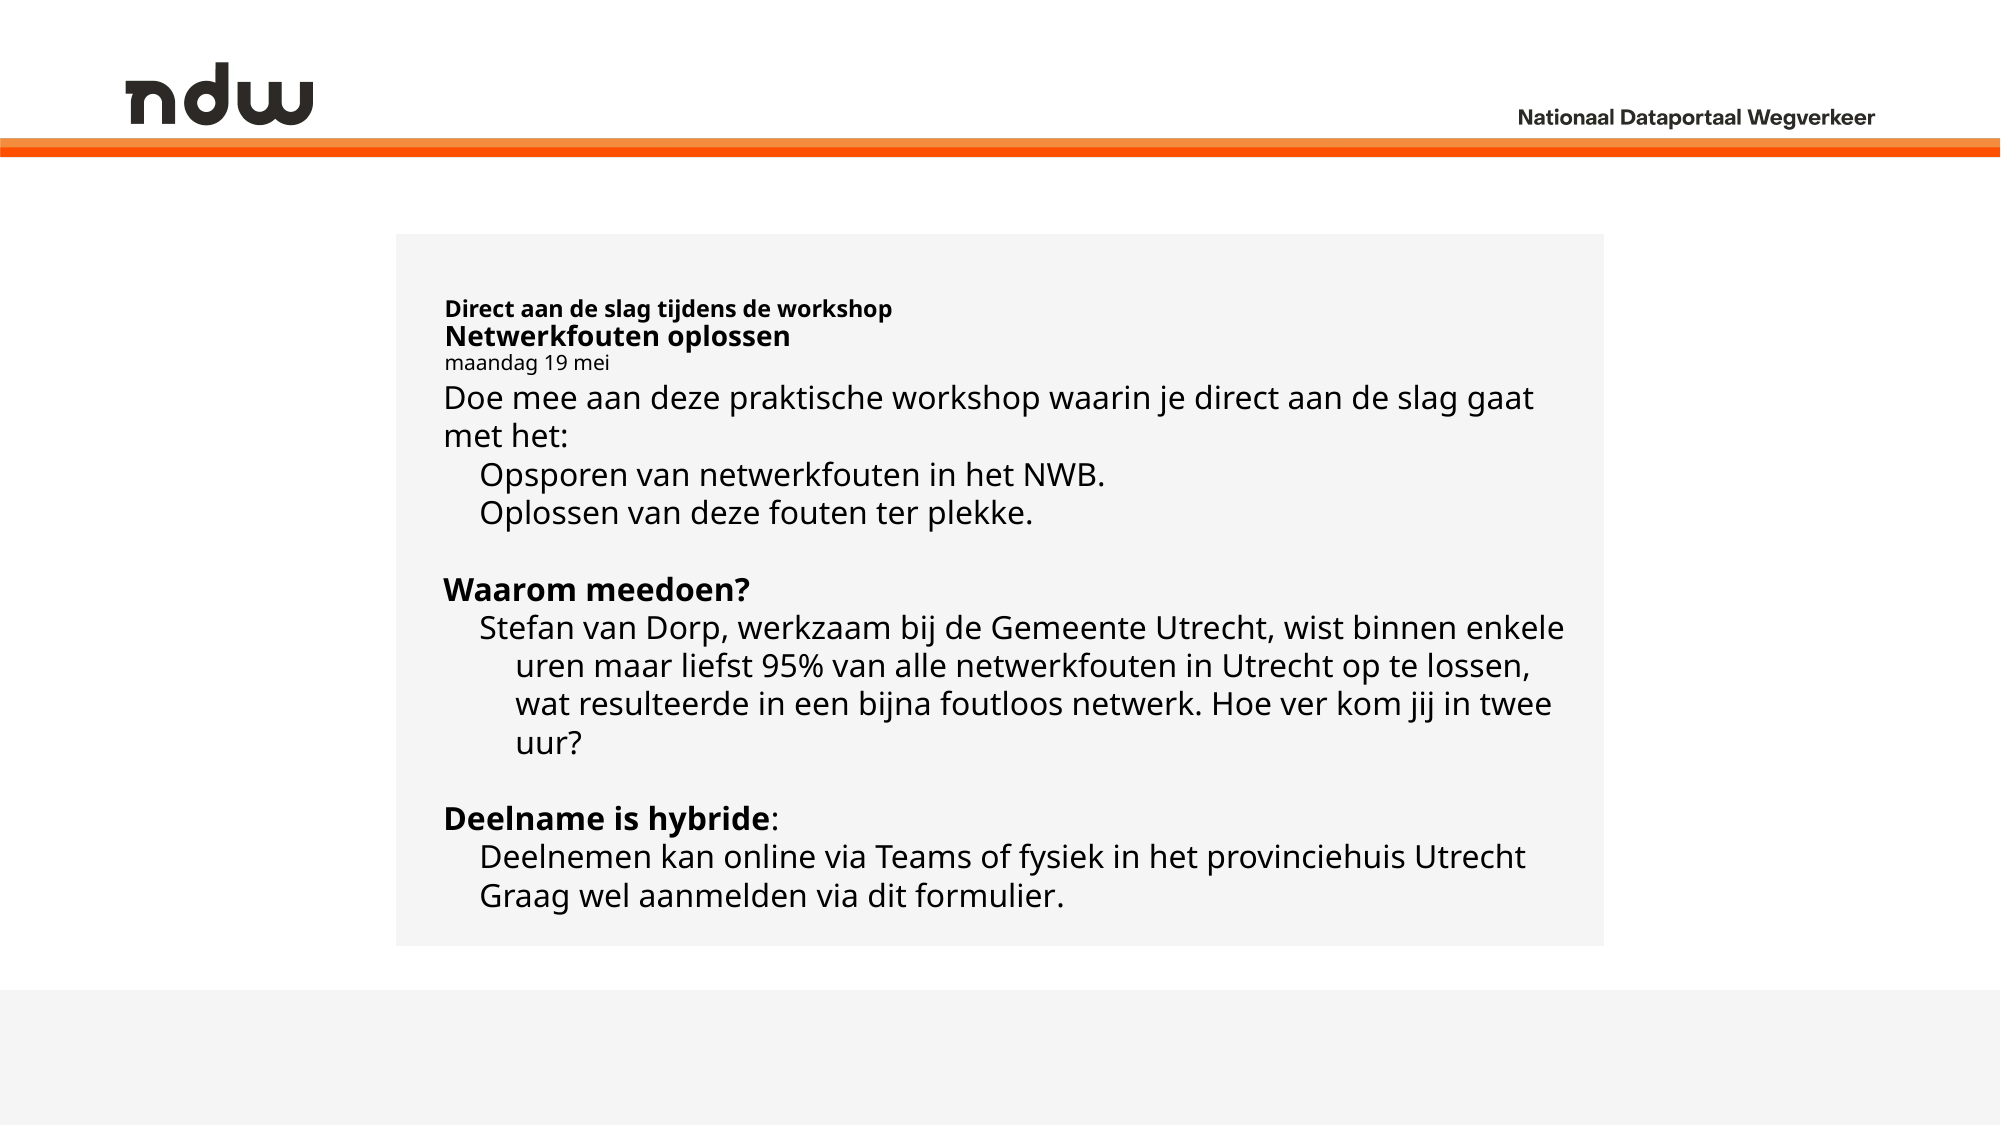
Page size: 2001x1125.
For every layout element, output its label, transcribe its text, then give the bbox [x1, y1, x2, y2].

title Direct aan de slag tijdens de workshop Netwerkfouten oplossen maandag 19 mei [429, 249, 1598, 343]
list Doe mee aan deze praktische workshop waarin je direct aan de slag gaat met het: Opsporen van netwerkfouten in het NWB. Oplossen van deze fouten ter plekke. Waarom meedoen? Stefan van Dorp, werkzaam bij de Gemeente Utrecht, wist binnen enkele uren maar liefst 95% van alle netwerkfouten in Utrecht op te lossen, wat resulteerde in een bijna foutloos netwerk. Hoe ver kom jij in twee uur? Deelname is hybride: Deelnemen kan online via Teams of fysiek in het provinciehuis Utrecht Graag wel aanmelden via dit formulier. [429, 438, 1598, 998]
